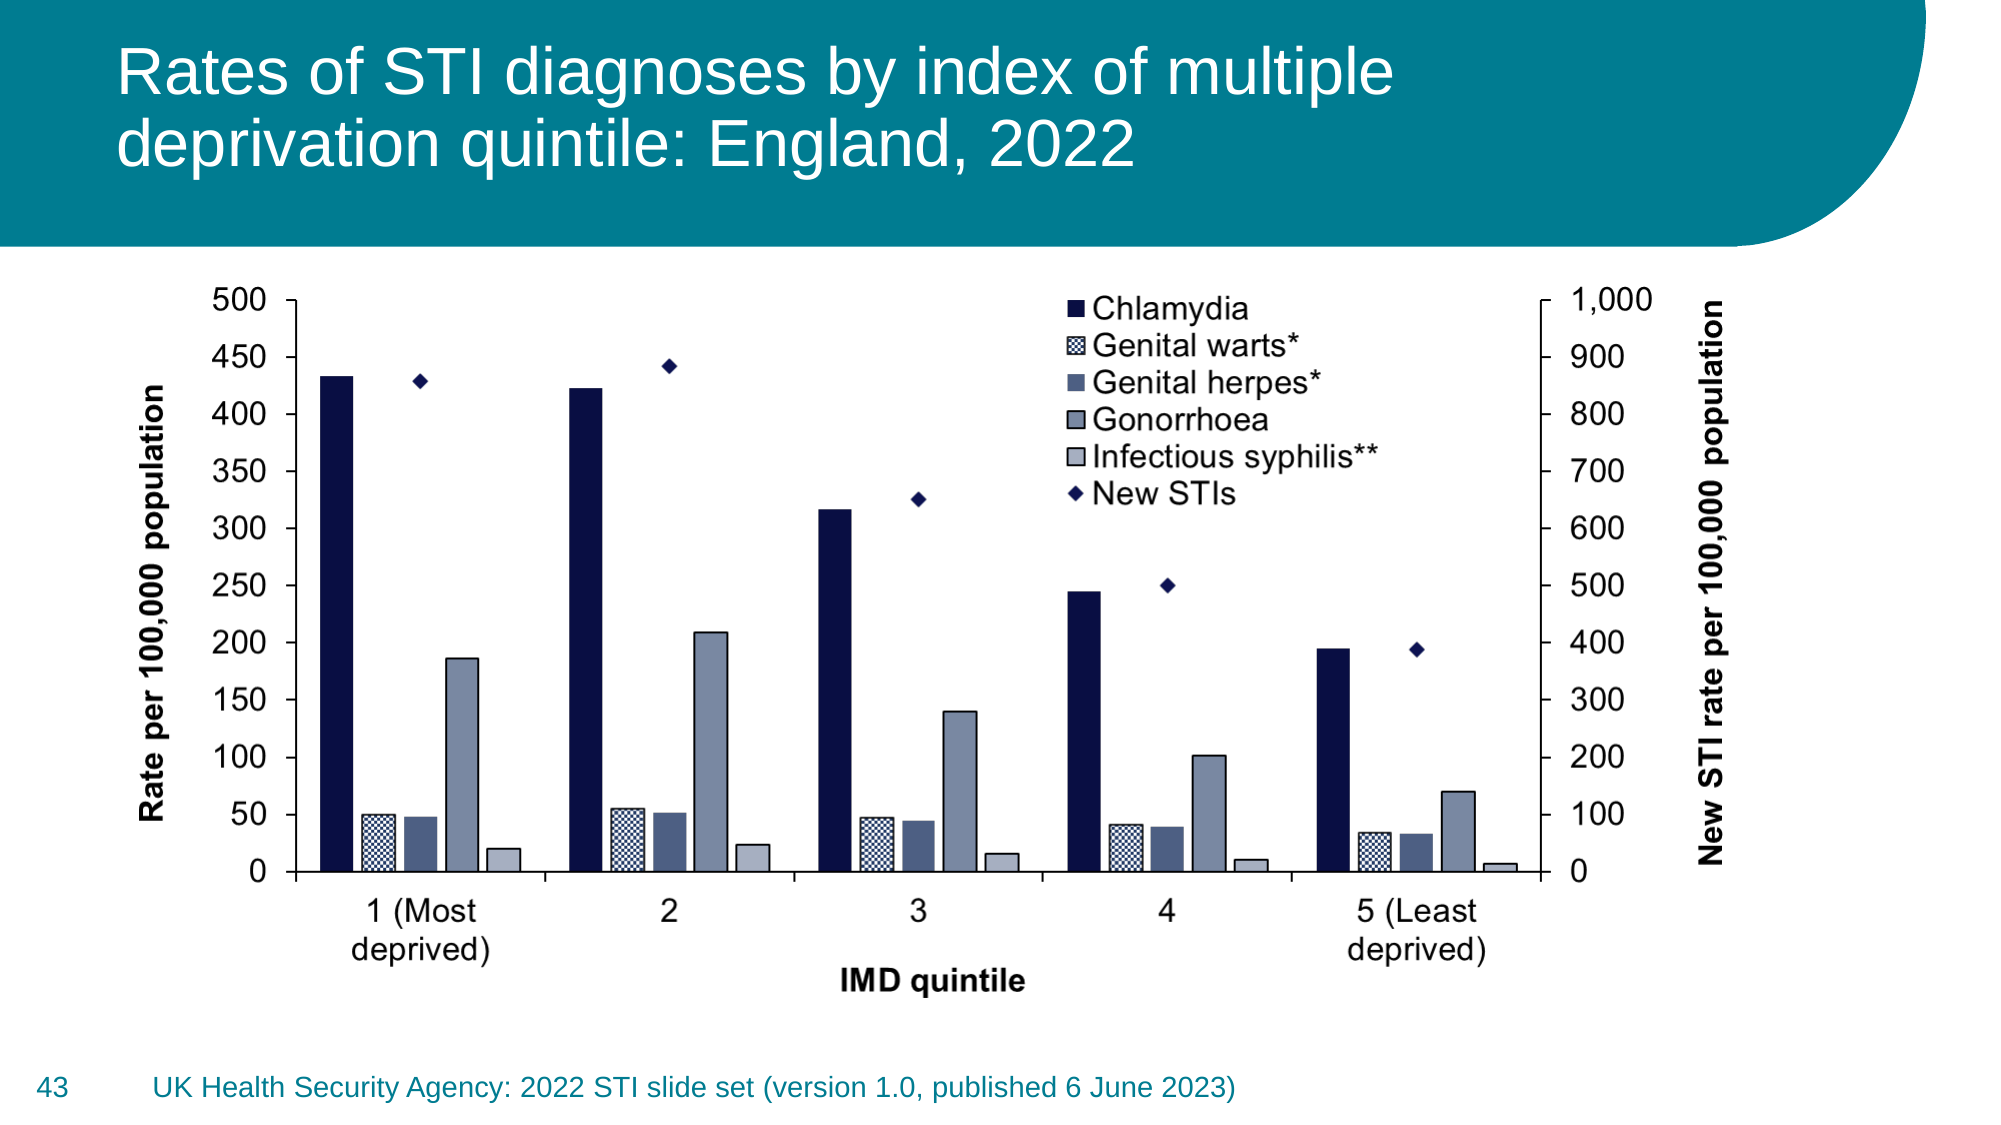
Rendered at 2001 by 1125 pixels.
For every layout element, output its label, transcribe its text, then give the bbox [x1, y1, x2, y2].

text_box [21, 1056, 120, 1117]
title Rates of STI diagnoses by index of multiple deprivation quintile: England, 2022 [101, 29, 1747, 189]
text_box UK Health Security Agency: 2022 STI slide set (version 1.0, published 6 June 2023) [137, 1056, 1780, 1116]
picture [100, 271, 1732, 1037]
